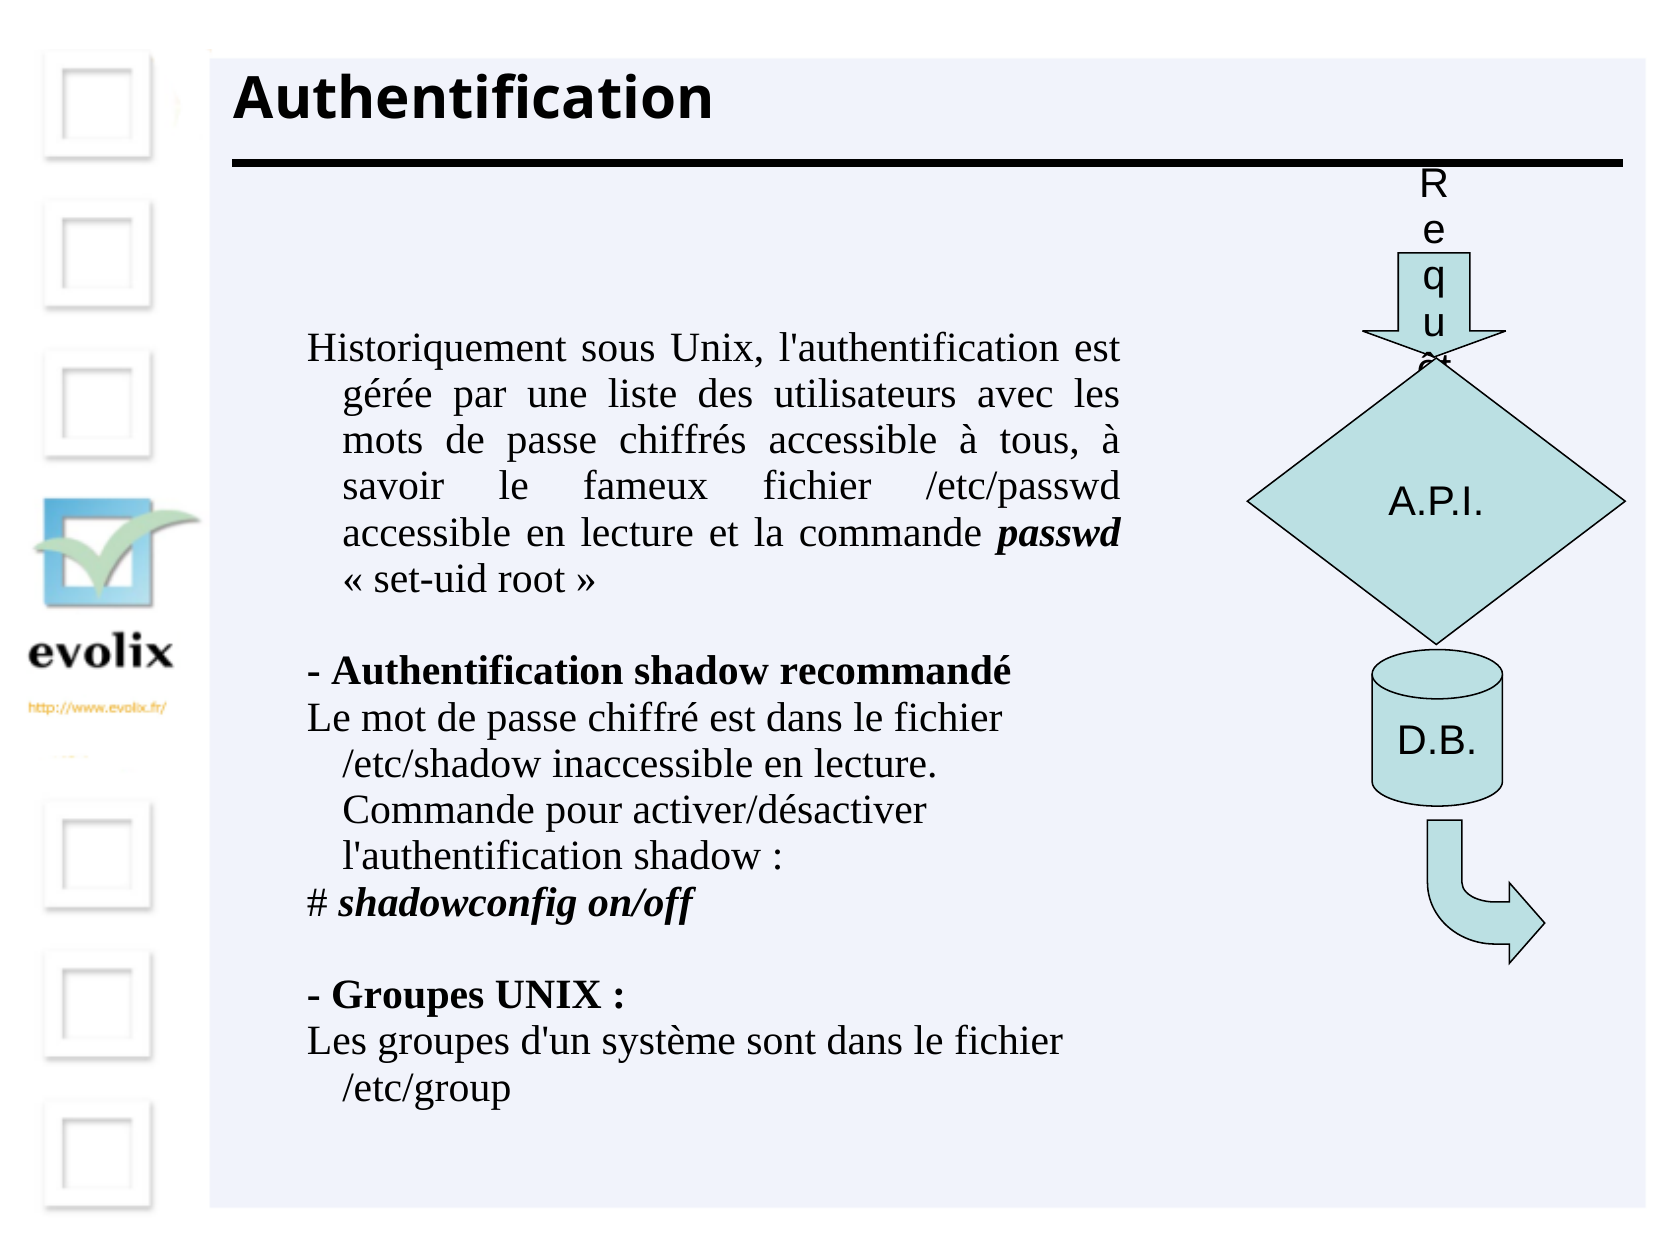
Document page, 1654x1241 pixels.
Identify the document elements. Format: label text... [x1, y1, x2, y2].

text_box A.P.I. [1247, 357, 1626, 645]
text_box Requête [1362, 252, 1506, 357]
subtitle Historiquement sous Unix, l'authentification est gérée par une liste des utilisateurs avec les mots de passe chiffrés accessible à tous, à savoir le fameux fichier /etc/passwd accessible en lecture et la commande passwd « set-uid root » - Authentification shadow recommandé Le mot de passe chiffré est dans le fichier /etc/shadow inaccessible en lecture. Commande pour activer/désactiver l'authentification shadow : # shadowconfig on/off - Groupes UNIX : Les groupes d'un système sont dans le fichier /etc/group [271, 216, 1121, 1218]
text_box [1427, 820, 1545, 964]
text_box D.B. [1372, 649, 1503, 807]
picture [0, 49, 1654, 1218]
title Authentification [233, 0, 1448, 211]
